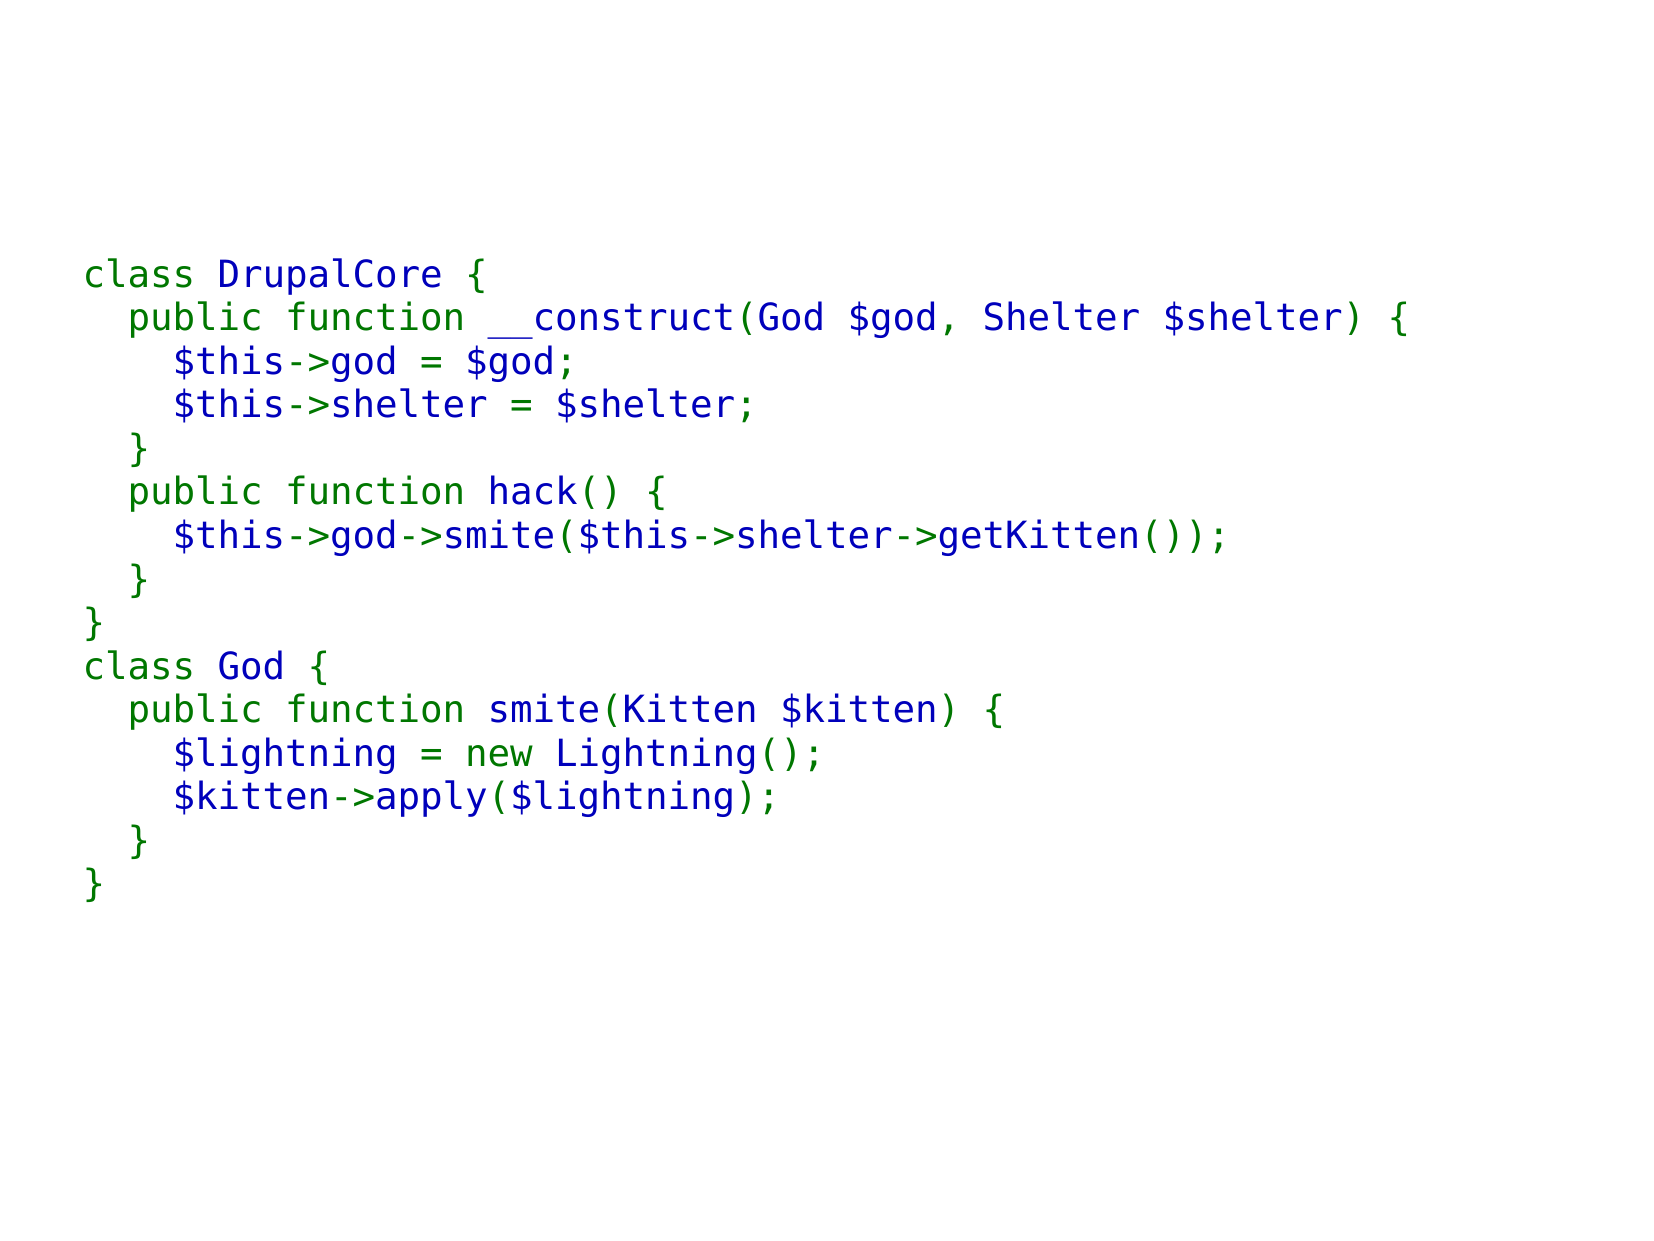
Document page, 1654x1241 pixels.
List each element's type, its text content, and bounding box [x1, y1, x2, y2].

subtitle class DrupalCore { public function __construct(God $god, Shelter $shelter) { $this->god = $god; $this->shelter = $shelter; } public function hack() { $this->god->smite($this->shelter->getKitten()); } } class God { public function smite(Kitten $kitten) { $lightning = new Lightning(); $kitten->apply($lightning); } } [82, 49, 1571, 1109]
